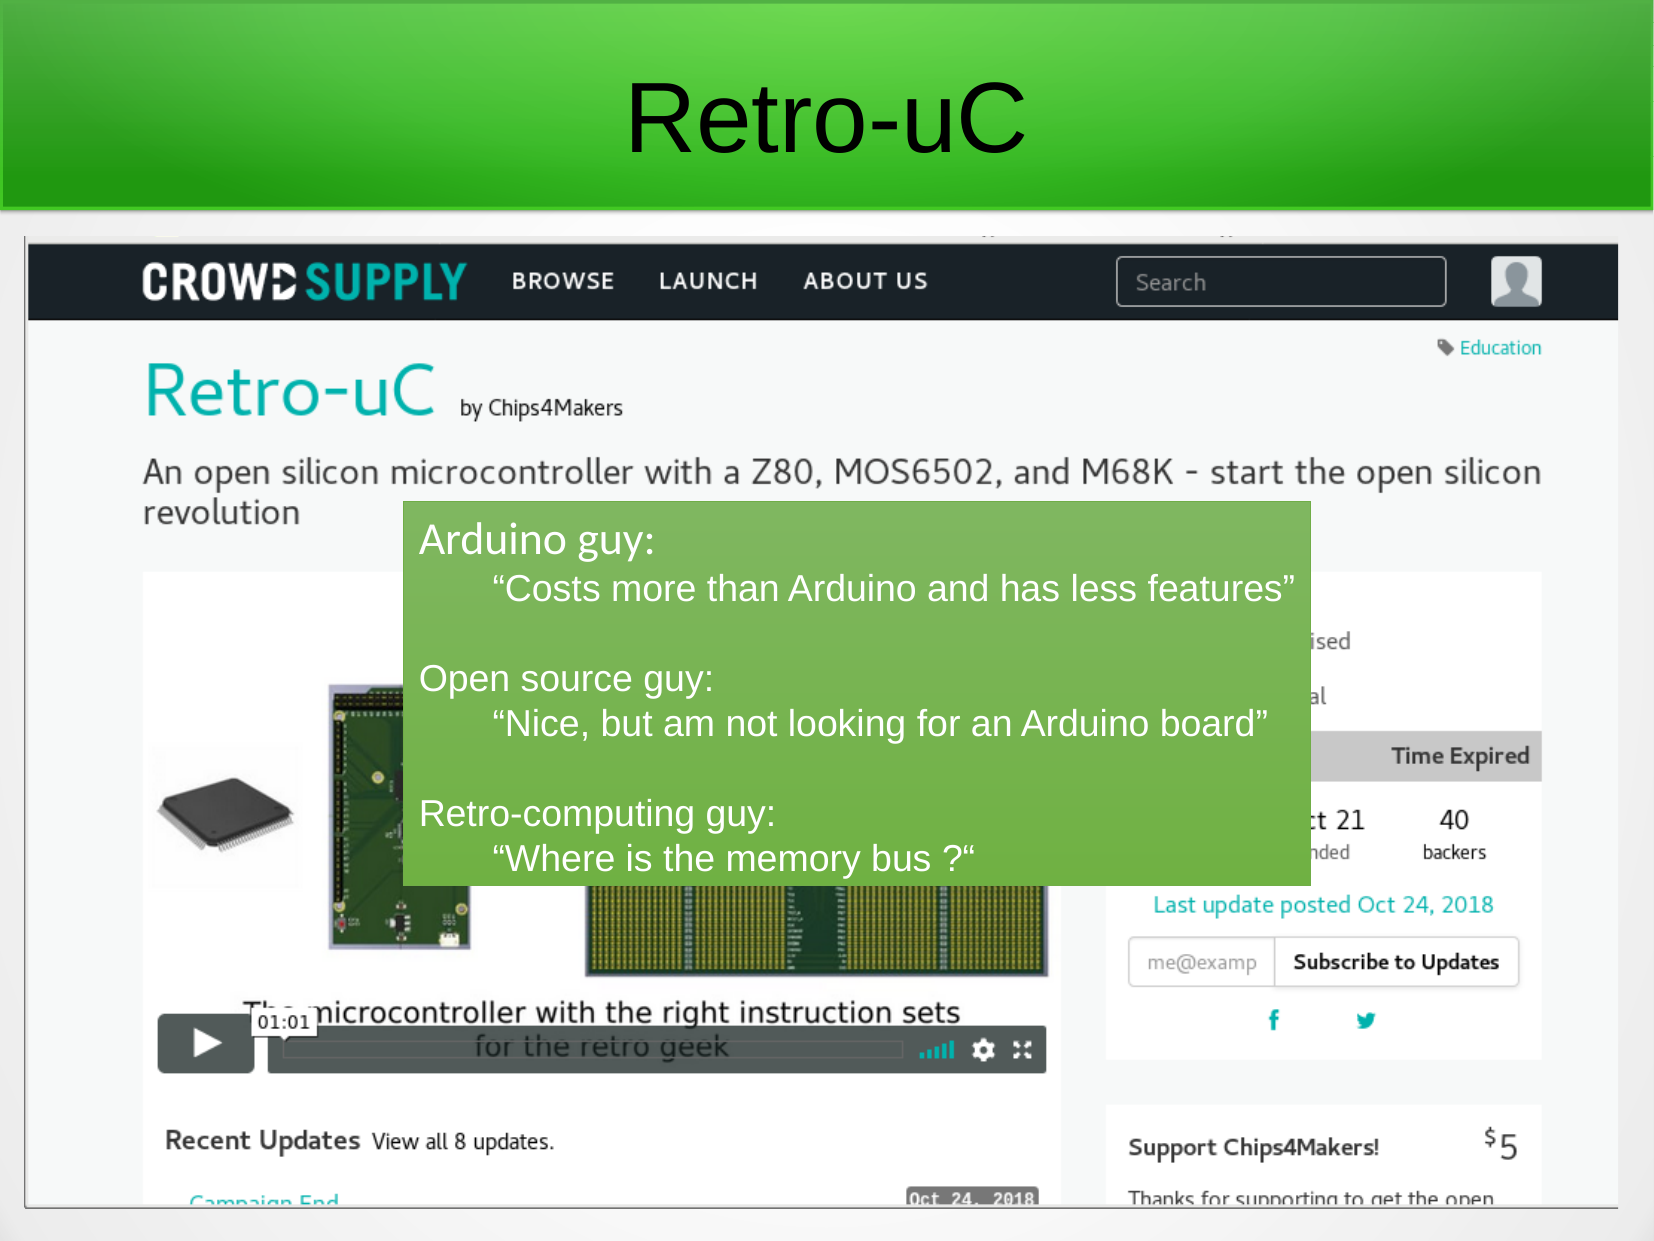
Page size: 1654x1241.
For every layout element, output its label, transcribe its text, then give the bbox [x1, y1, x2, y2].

title Retro-uC [82, 47, 1571, 189]
text_box Arduino guy: “Costs more than Arduino and has less features” Open source guy: “Nice, but am not looking for an Arduino board” Retro-computing guy: “Where is the memory bus ?“ [403, 501, 1311, 886]
picture [23, 236, 1619, 1209]
